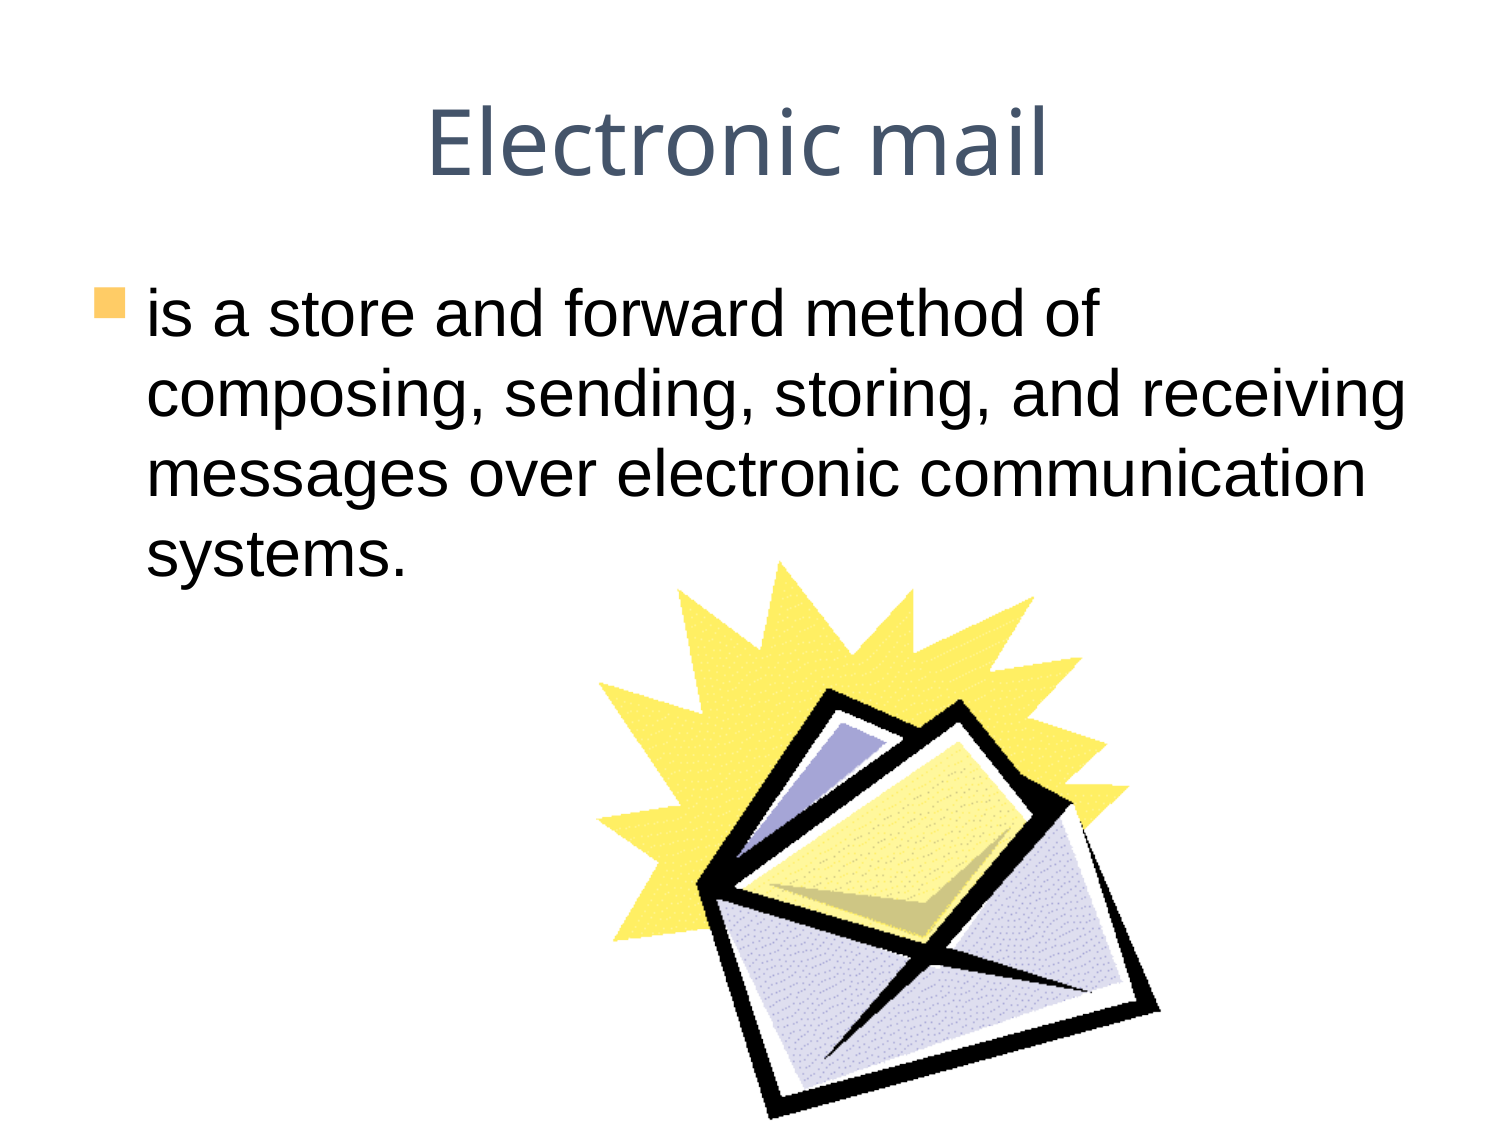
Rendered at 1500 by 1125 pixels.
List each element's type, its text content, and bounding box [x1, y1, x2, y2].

title Electronic mail [75, 45, 1425, 233]
picture [596, 556, 1166, 1125]
list is a store and forward method of composing, sending, storing, and receiving messages over electronic communication systems. [75, 262, 1425, 1000]
